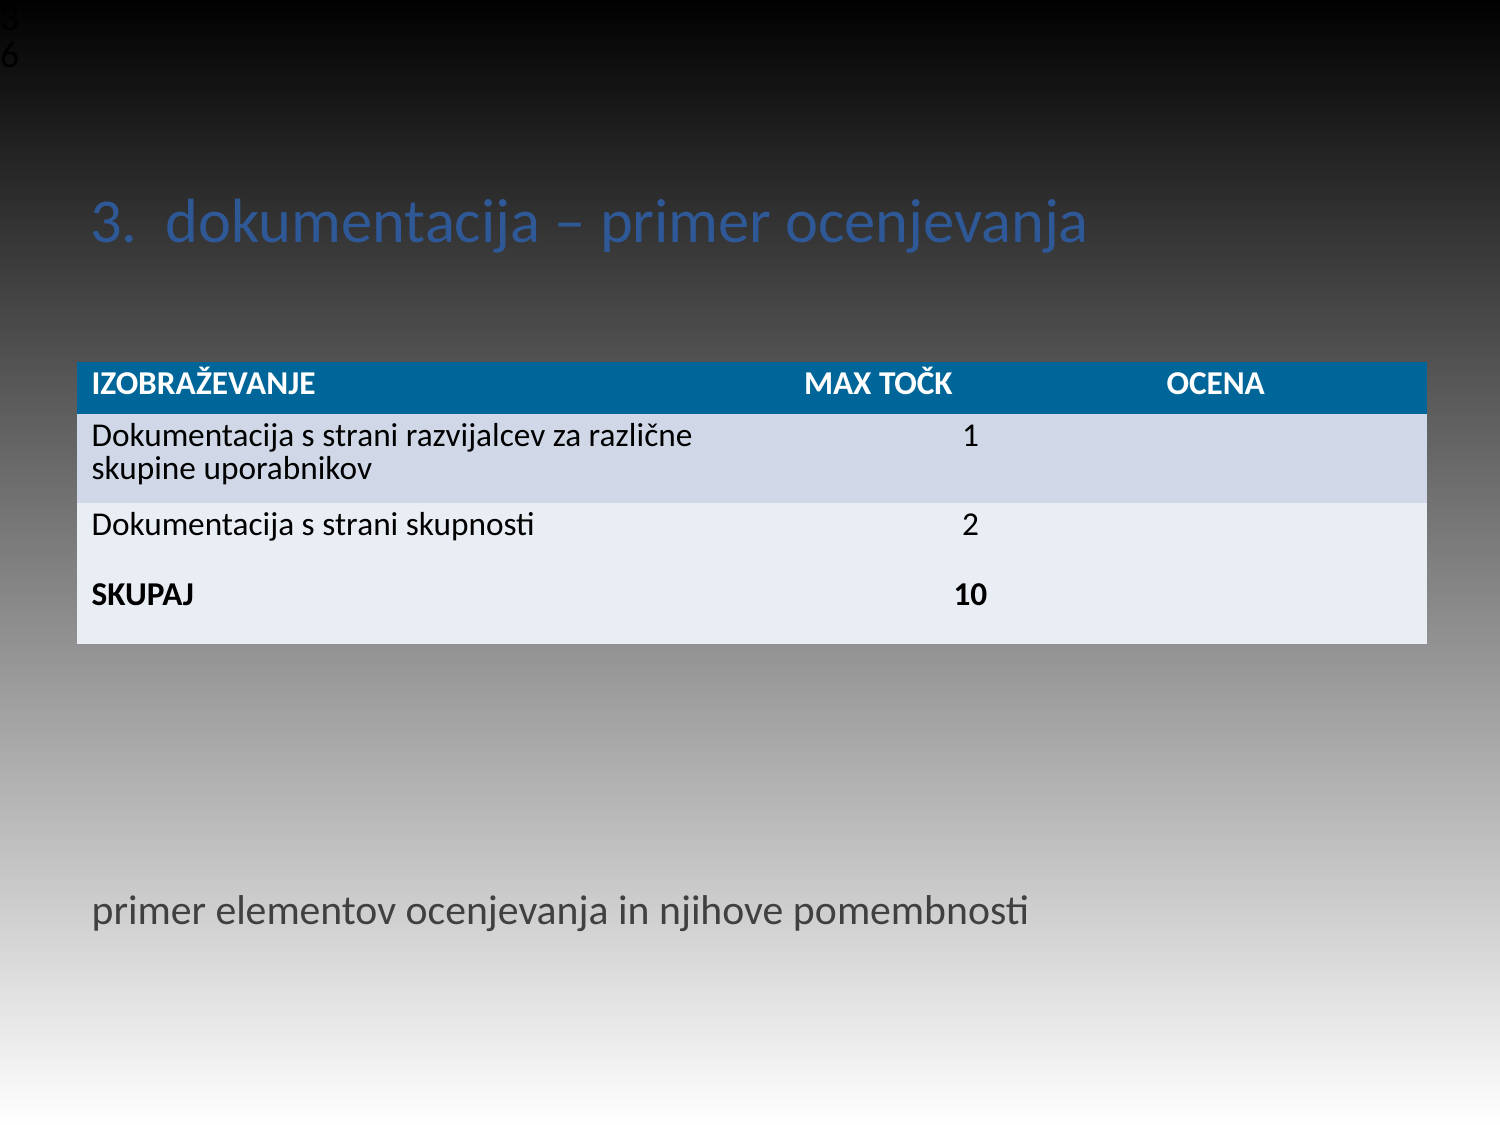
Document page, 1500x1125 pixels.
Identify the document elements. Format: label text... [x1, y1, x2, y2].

table_header MAX TOČK [789, 362, 1152, 414]
table_header OCENA [1152, 362, 1427, 414]
table_cell Dokumentacija s strani skupnosti [77, 503, 789, 573]
table_cell 1 [789, 414, 1152, 503]
table_header IZOBRAŽEVANJE [77, 362, 789, 414]
table_cell [1152, 573, 1427, 644]
table_cell [1152, 414, 1427, 503]
table_cell Dokumentacija s strani razvijalcev za različne skupine uporabnikov [77, 414, 789, 503]
title 3. dokumentacija – primer ocenjevanja [75, 0, 1425, 263]
list primer elementov ocenjevanja in njihove pomembnosti [76, 881, 1427, 953]
table_cell 2 [789, 503, 1152, 573]
table_cell SKUPAJ [77, 573, 789, 644]
table_cell 10 [789, 573, 1152, 644]
table_cell [1152, 503, 1427, 573]
